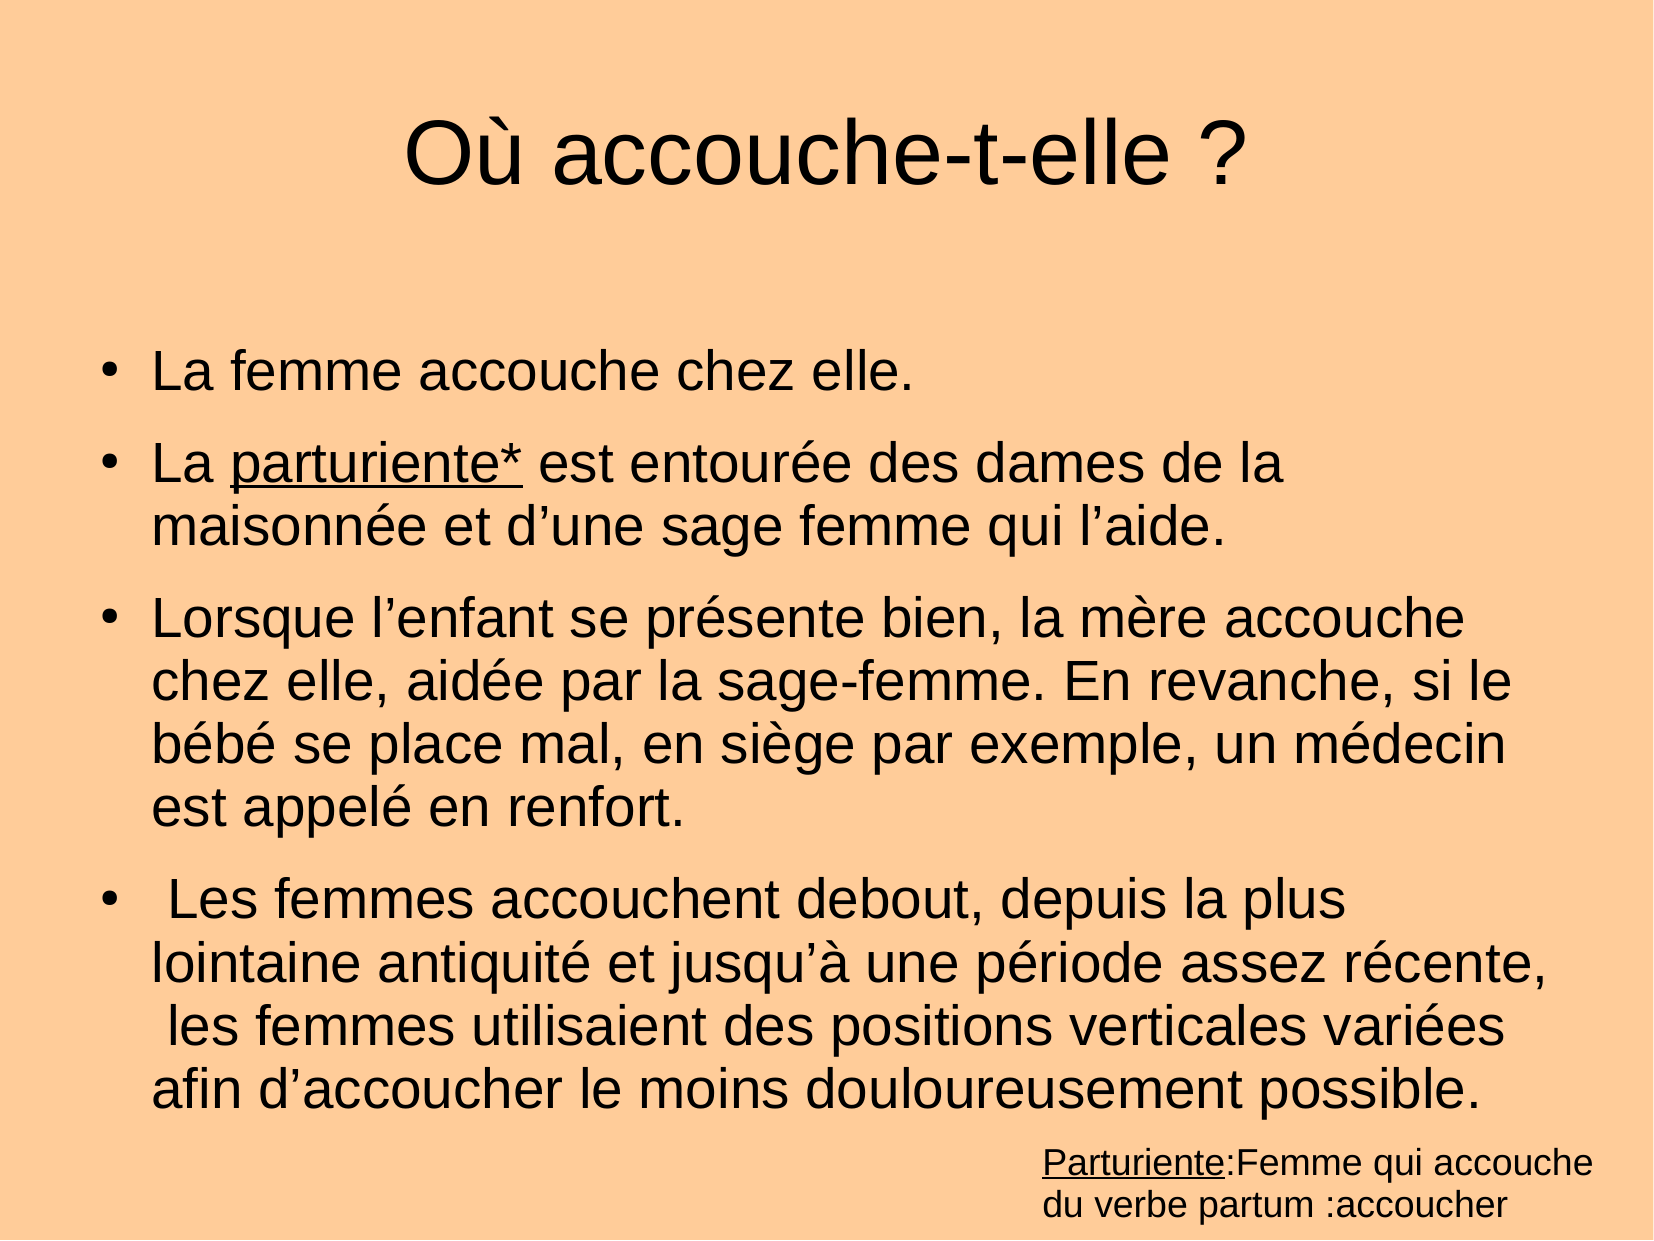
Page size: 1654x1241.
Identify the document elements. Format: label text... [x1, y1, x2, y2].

text_box Parturiente:Femme qui accouche du verbe partum :accoucher [1027, 1133, 1630, 1233]
title Où accouche-t-elle ? [82, 49, 1571, 257]
list La femme accouche chez elle. La parturiente* est entourée des dames de la maisonnée et d’une sage femme qui l’aide. Lorsque l’enfant se présente bien, la mère accouche chez elle, aidée par la sage-femme. En revanche, si le bébé se place mal, en siège par exemple, un médecin est appelé en renfort. Les femmes accouchent debout, depuis la plus lointaine antiquité et jusqu’à une période assez récente, les femmes utilisaient des positions verticales variées afin d’accoucher le moins douloureusement possible. [82, 339, 1571, 1158]
